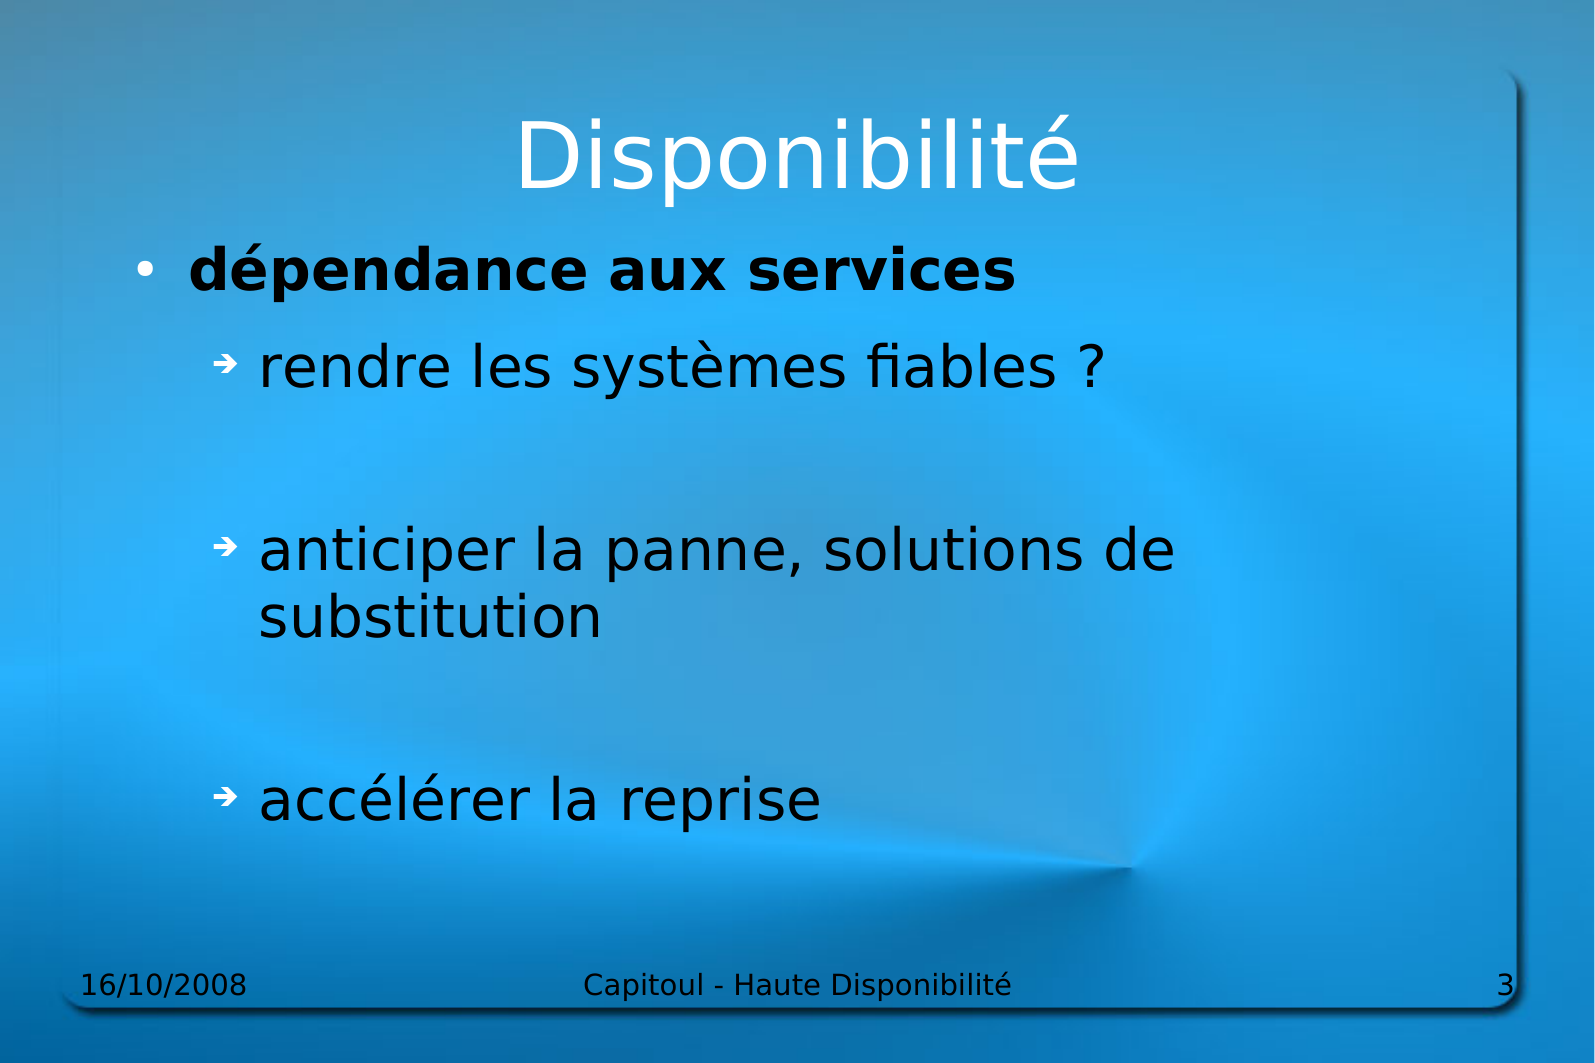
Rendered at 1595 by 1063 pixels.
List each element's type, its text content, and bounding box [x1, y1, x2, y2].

title Disponibilité [117, 103, 1479, 211]
list dépendance aux services rendre les systèmes fiables ? anticiper la panne, solutions de substitution accélérer la reprise [117, 236, 1479, 927]
picture [0, 0, 1595, 1063]
